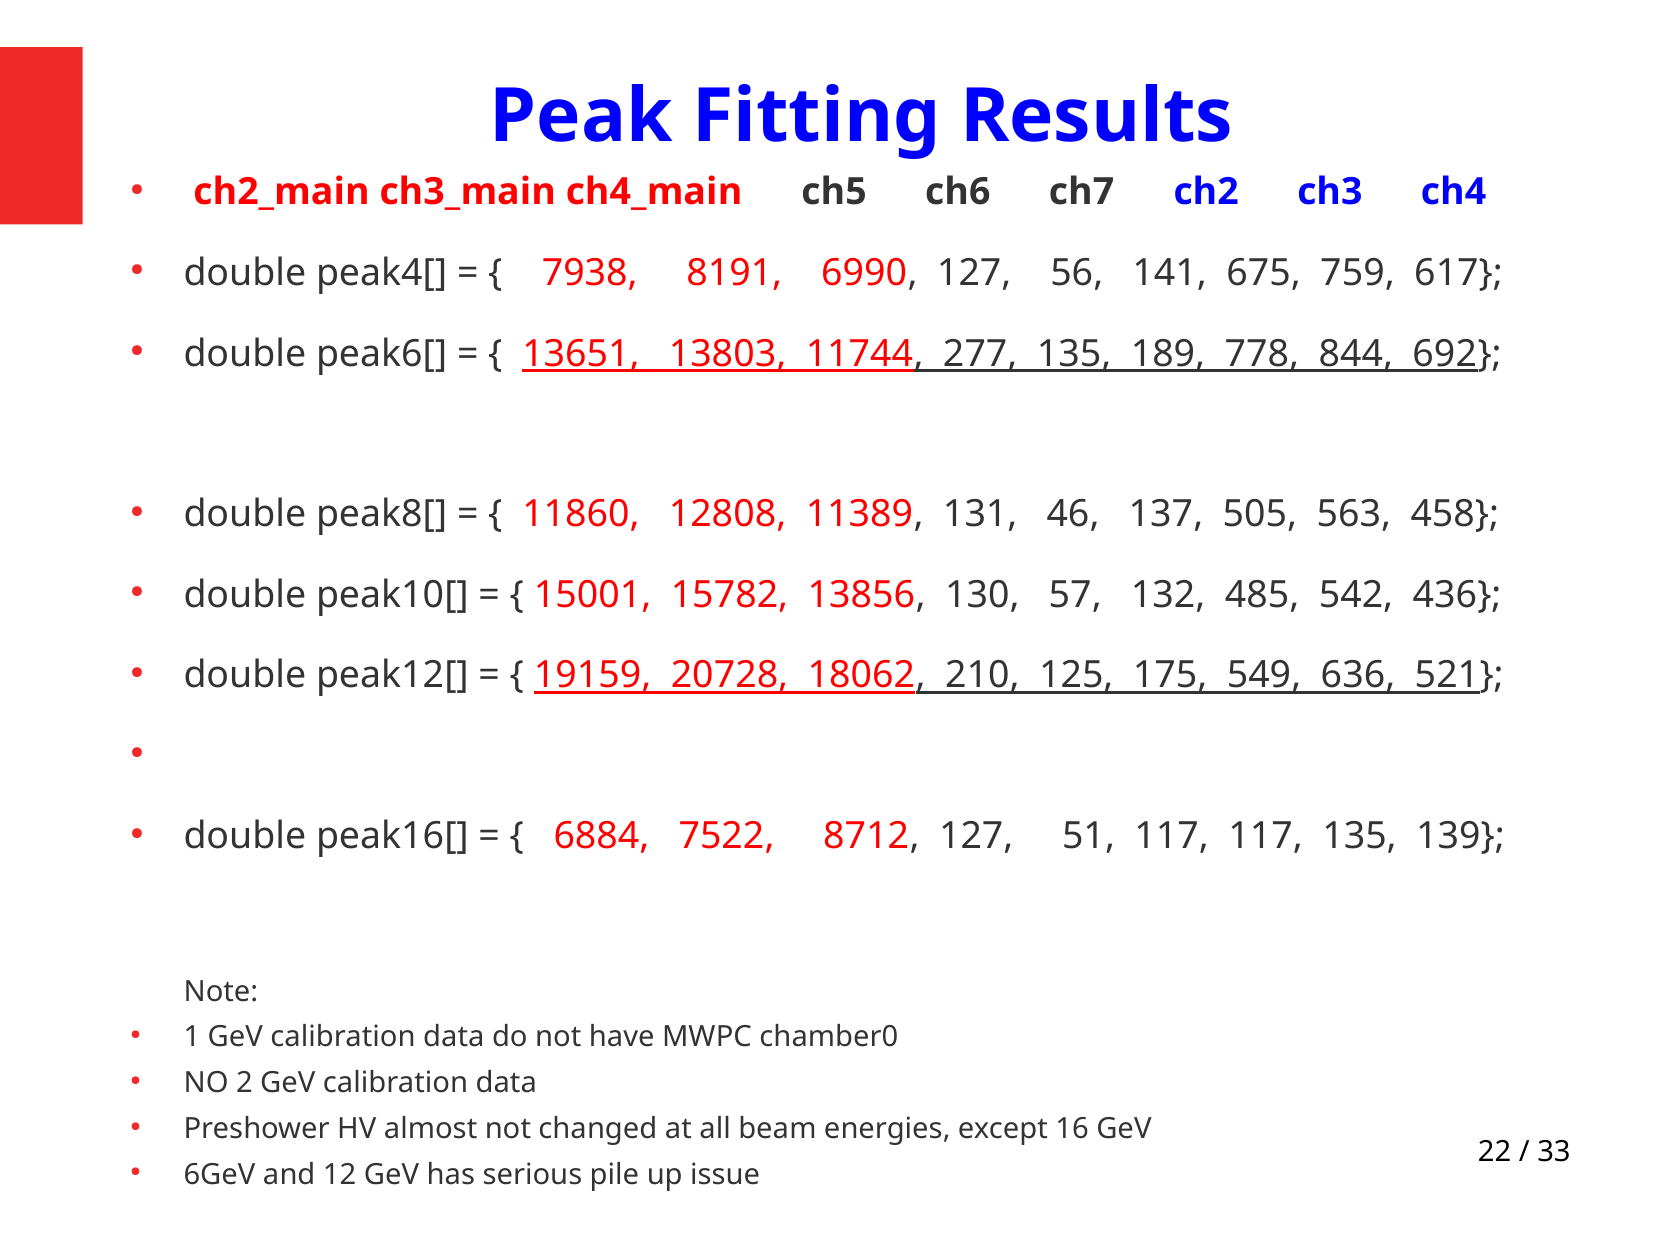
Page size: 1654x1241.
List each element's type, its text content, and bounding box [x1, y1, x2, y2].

title Peak Fitting Results [83, 60, 1641, 166]
list ch2_main ch3_main ch4_main ch5 ch6 ch7 ch2 ch3 ch4 double peak4[] = { 7938, 8191, 6990, 127, 56, 141, 675, 759, 617}; double peak6[] = { 13651, 13803, 11744, 277, 135, 189, 778, 844, 692}; double peak8[] = { 11860, 12808, 11389, 131, 46, 137, 505, 563, 458}; double peak10[] = { 15001, 15782, 13856, 130, 57, 132, 485, 542, 436}; double peak12[] = { 19159, 20728, 18062, 210, 125, 175, 549, 636, 521}; double peak16[] = { 6884, 7522, 8712, 127, 51, 117, 117, 135, 139}; Note: 1 GeV calibration data do not have MWPC chamber0 NO 2 GeV calibration data Preshower HV almost not changed at all beam energies, except 16 GeV 6GeV and 12 GeV has serious pile up issue [112, 165, 1531, 885]
